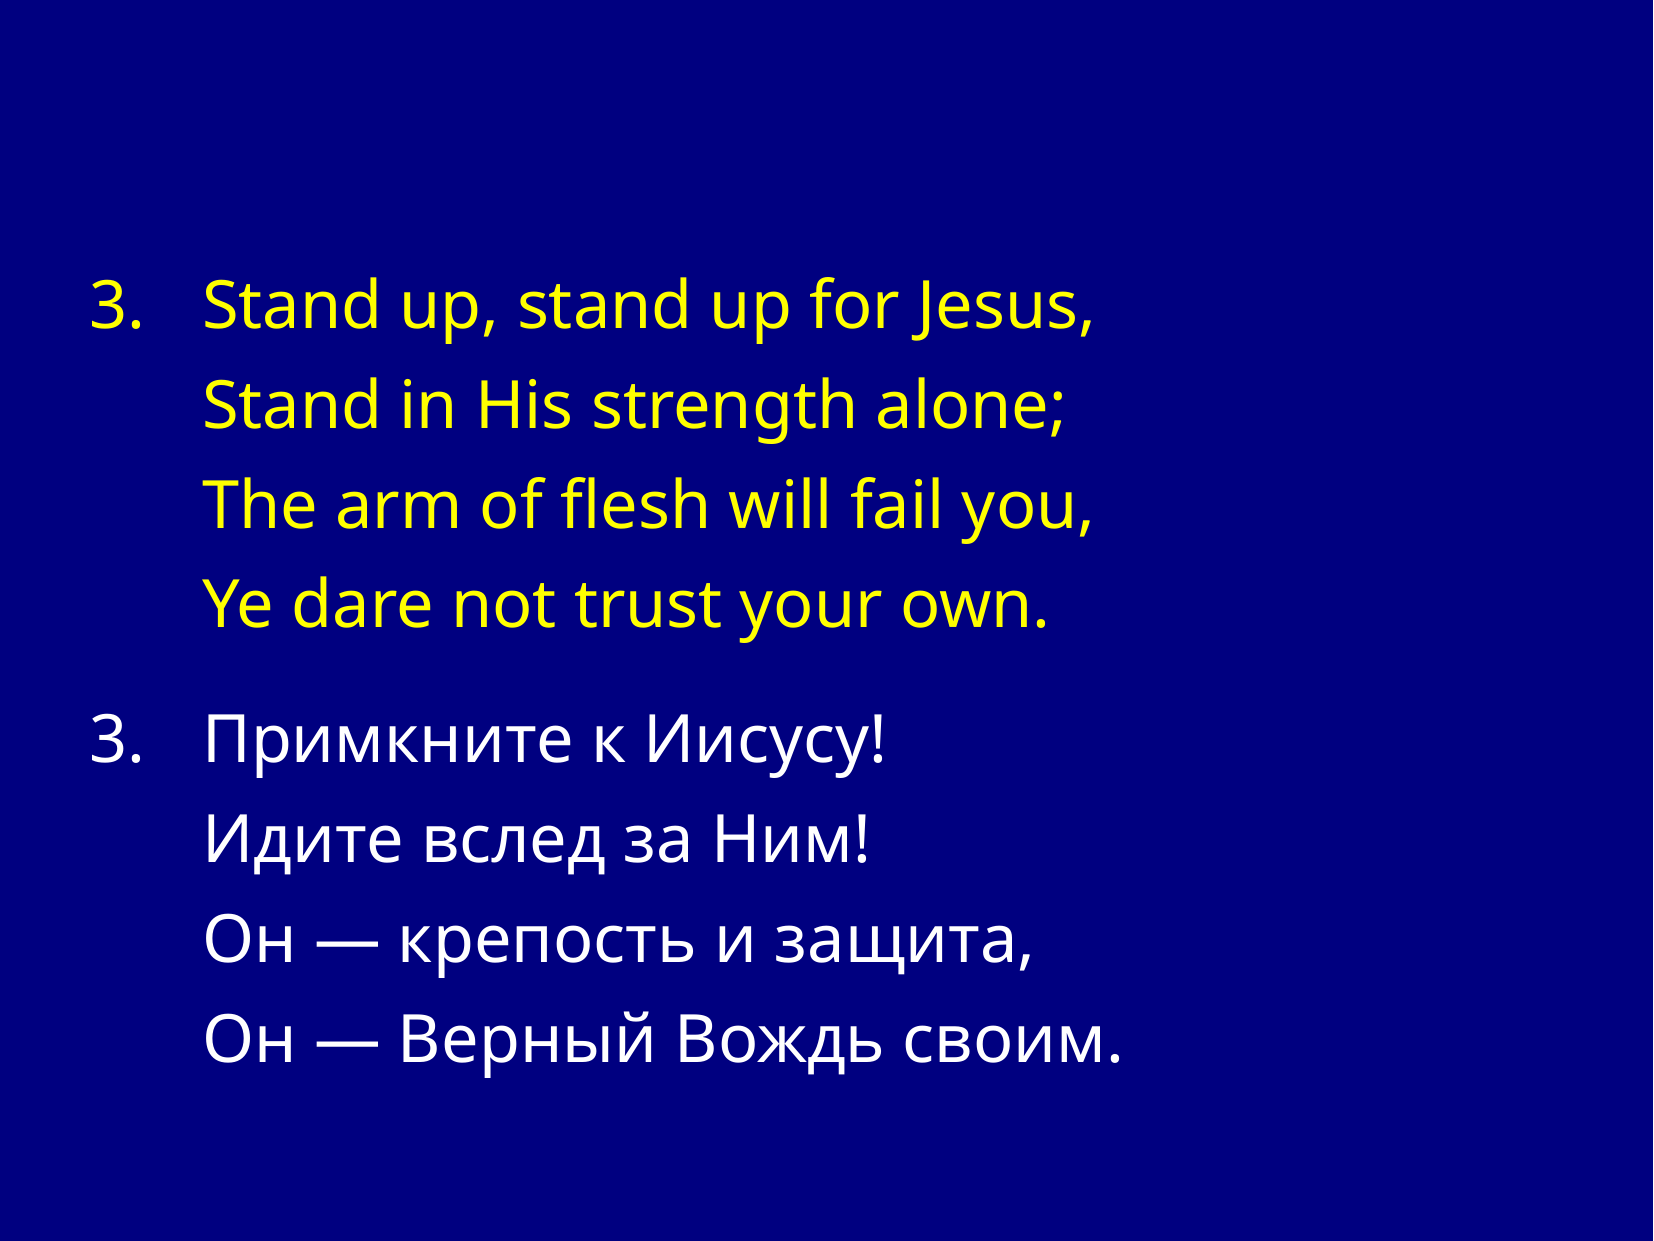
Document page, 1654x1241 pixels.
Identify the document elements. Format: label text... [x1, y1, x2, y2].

text_box 3. Примкните к Иисусу! Идите вслед за Ним! Он — крепость и защита, Он — Верный Вождь своим. [75, 675, 1576, 1163]
text_box 3. Stand up, stand up for Jesus, Stand in His strength alone; The arm of flesh will fail you, Ye dare not trust your own. [75, 150, 1576, 638]
